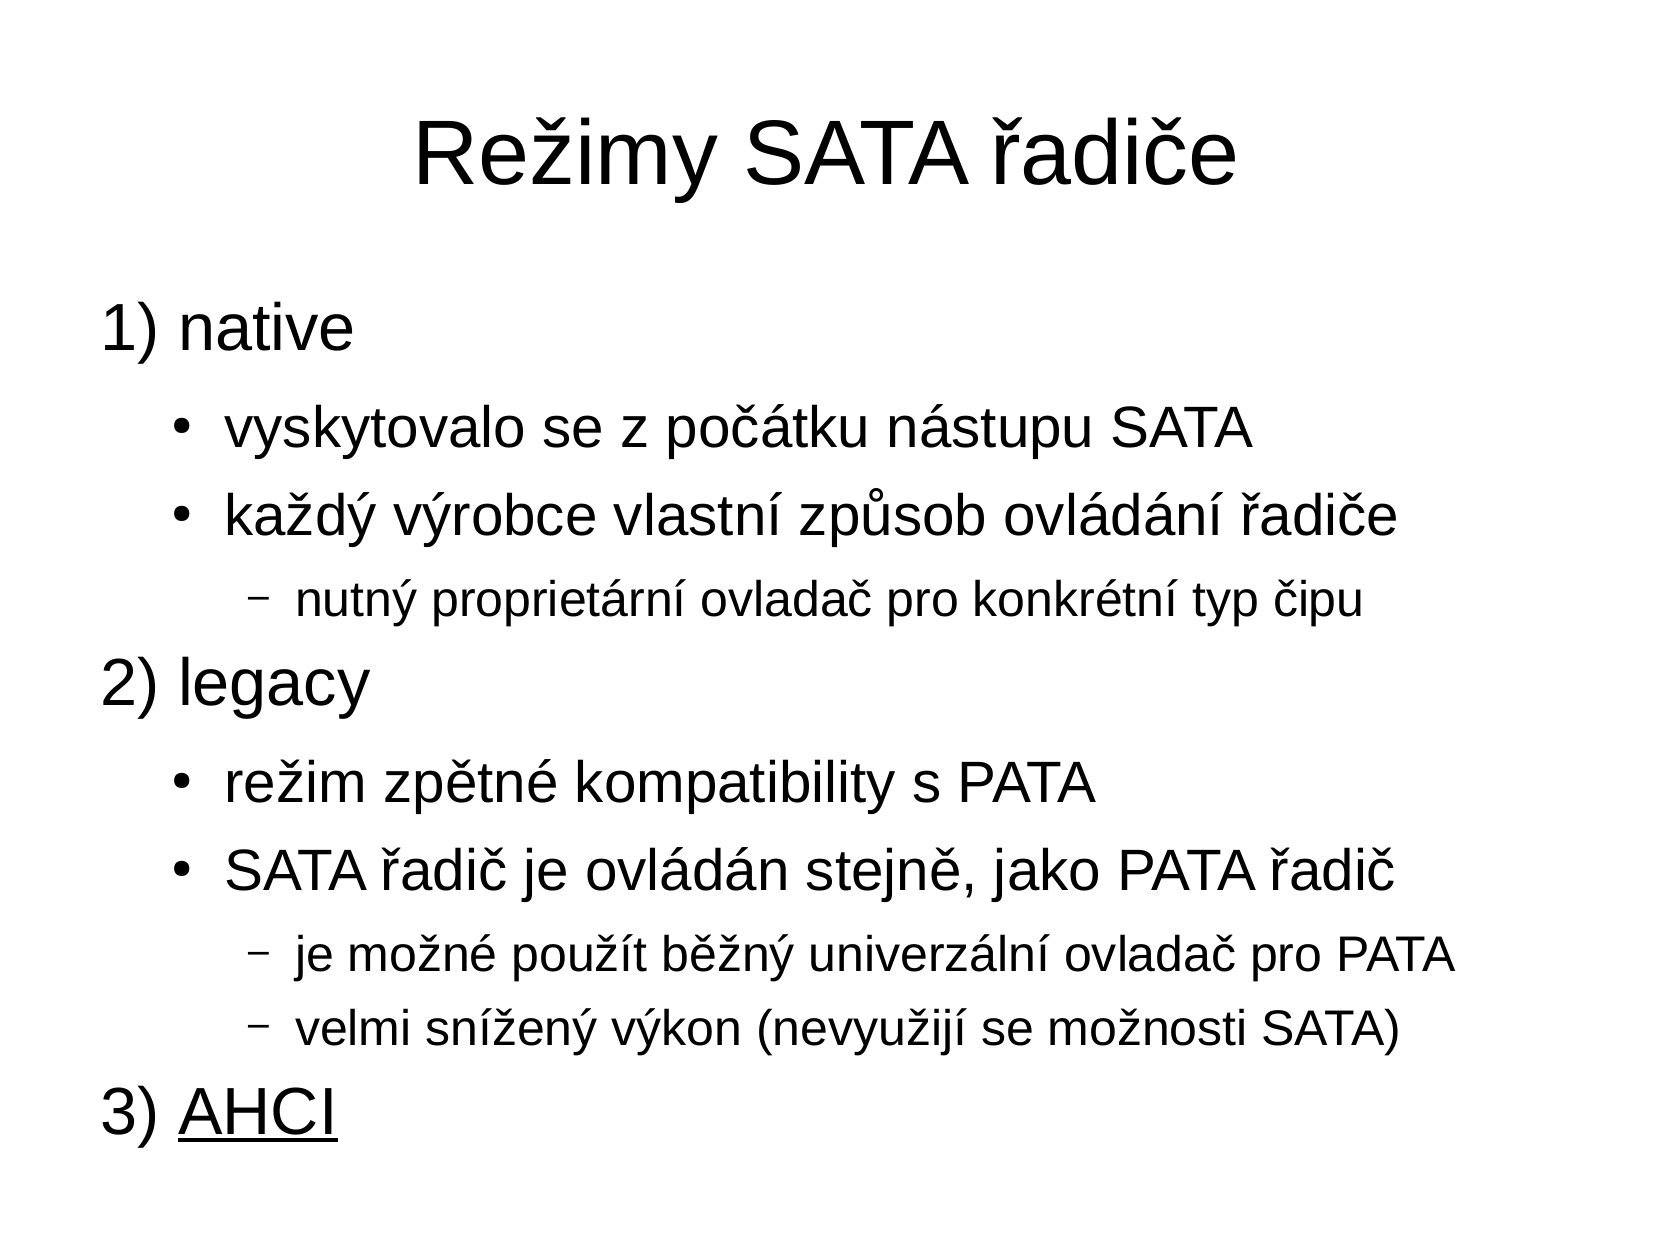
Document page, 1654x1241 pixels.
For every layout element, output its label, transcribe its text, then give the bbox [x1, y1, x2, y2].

title Režimy SATA řadiče [82, 56, 1571, 250]
list native vyskytovalo se z počátku nástupu SATA každý výrobce vlastní způsob ovládání řadiče nutný proprietární ovladač pro konkrétní typ čipu legacy režim zpětné kompatibility s PATA SATA řadič je ovládán stejně, jako PATA řadič je možné použít běžný univerzální ovladač pro PATA velmi snížený výkon (nevyužijí se možnosti SATA) AHCI [82, 290, 1571, 1149]
